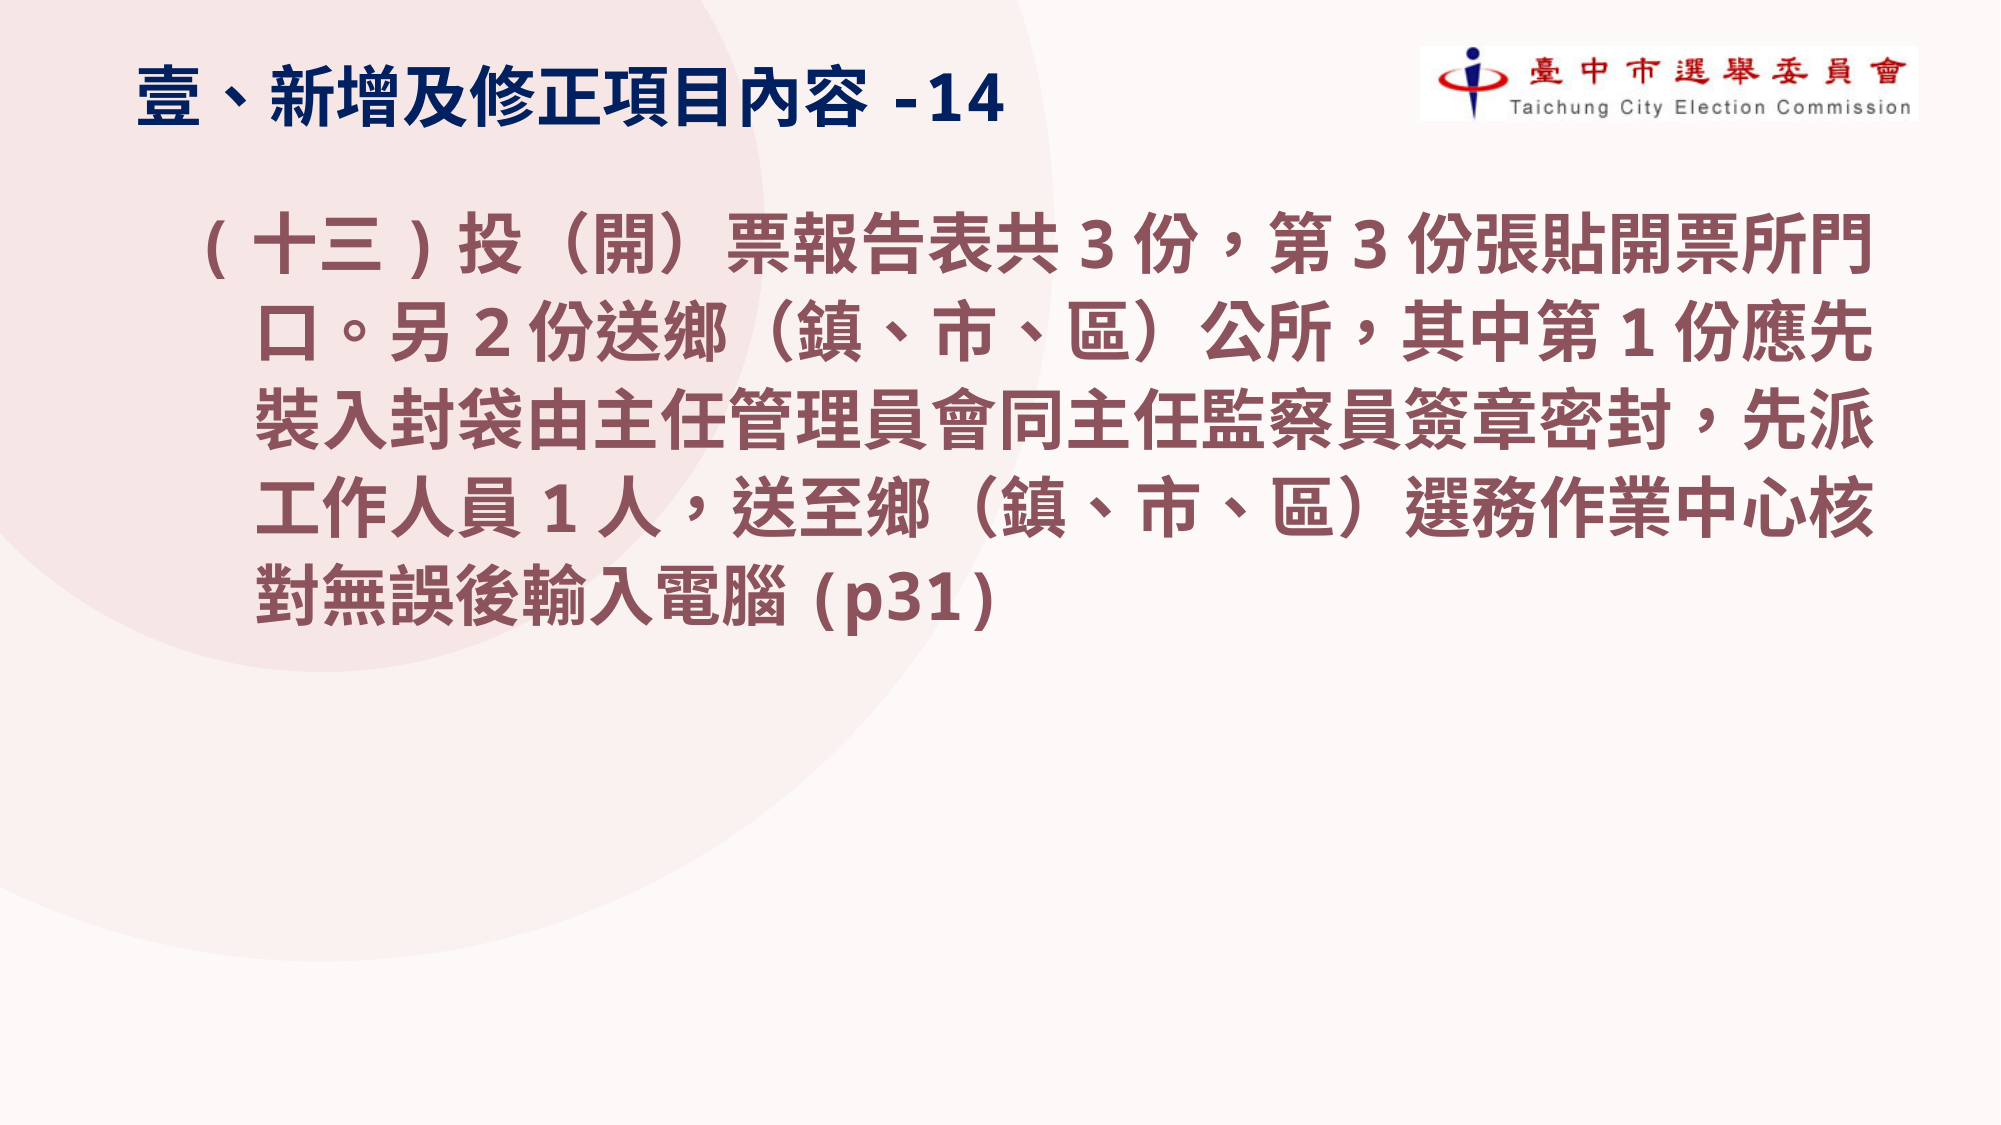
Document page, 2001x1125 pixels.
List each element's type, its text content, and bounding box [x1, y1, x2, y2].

list (十三)投（開）票報告表共3份，第3份張貼開票所門口。另2份送鄉（鎮、市、區）公所，其中第1份應先裝入封袋由主任管理員會同主任監察員簽章密封，先派工作人員1人，送至鄉（鎮、市、區）選務作業中心核對無誤後輸入電腦(p31) [120, 185, 1918, 1023]
title 壹、新增及修正項目內容-14 [120, 35, 1918, 166]
